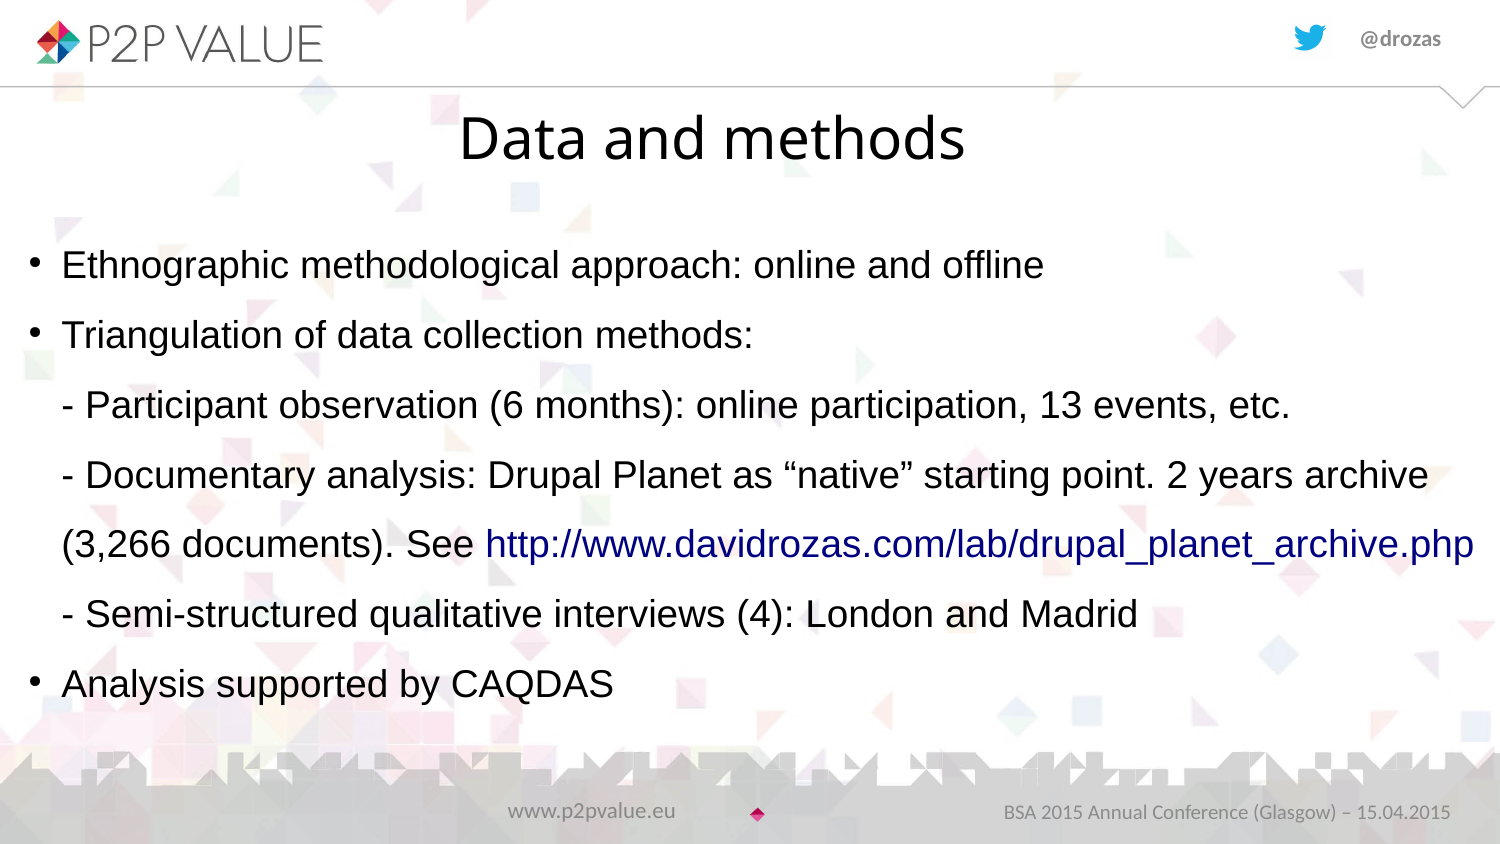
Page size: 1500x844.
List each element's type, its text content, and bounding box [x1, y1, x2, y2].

title Data and methods [60, 92, 1366, 181]
picture [0, 0, 1500, 844]
text_box BSA 2015 Annual Conference (Glasgow) – 15.04.2015 [777, 788, 1470, 834]
subtitle Ethnographic methodological approach: online and offline Triangulation of data collection methods: - Participant observation (6 months): online participation, 13 events, etc. - Documentary analysis: Drupal Planet as “native” starting point. 2 years archive (3,266 documents). See http://www.davidrozas.com/lab/drupal_planet_archive.php - Semi-structured qualitative interviews (4): London and Madrid Analysis supported by CAQDAS [15, 210, 1496, 766]
text_box www.p2pvalue.eu [501, 789, 720, 829]
text_box @drozas [1333, 15, 1455, 60]
